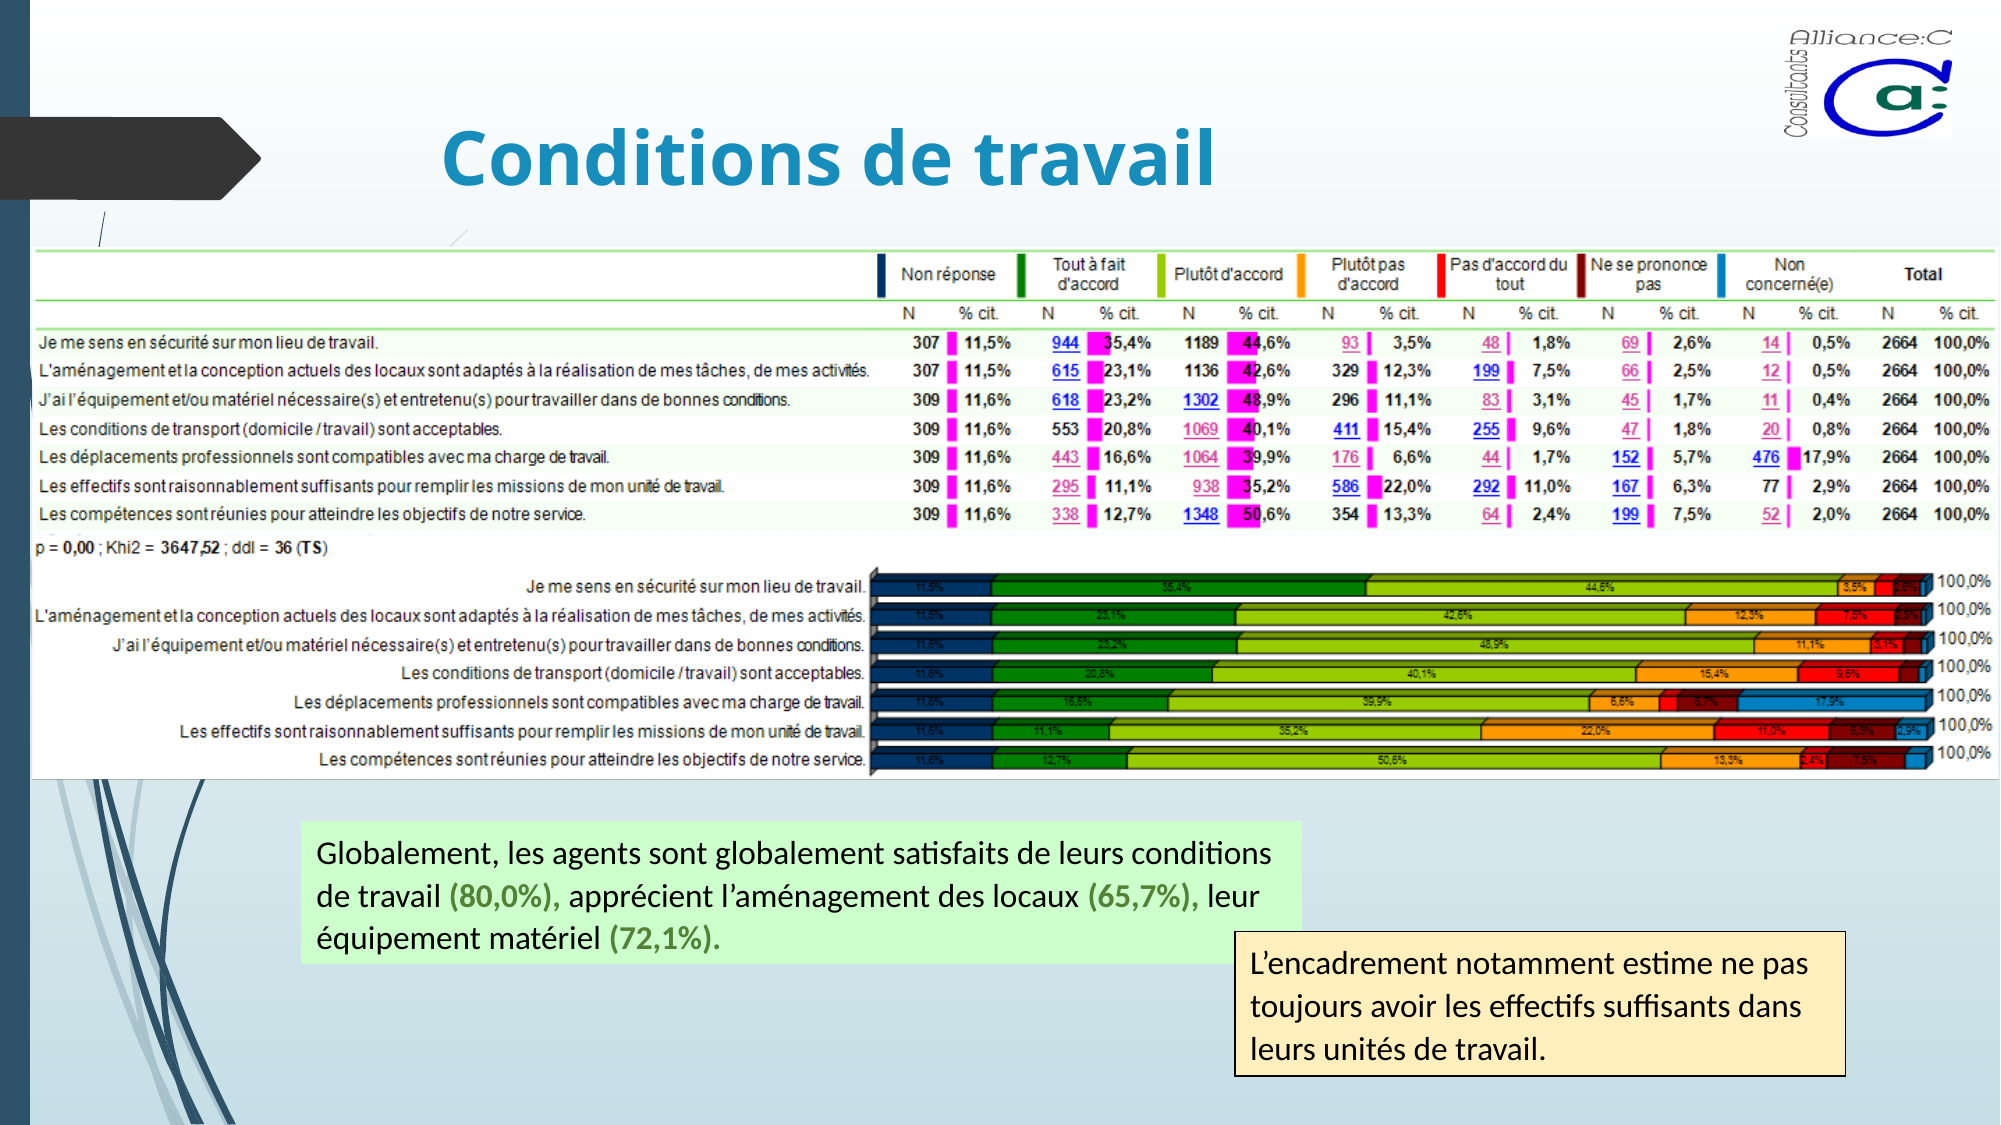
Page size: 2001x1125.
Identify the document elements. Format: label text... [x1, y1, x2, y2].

title Conditions de travail [425, 102, 1888, 247]
picture [1784, 30, 1952, 137]
text_box Globalement, les agents sont globalement satisfaits de leurs conditions de travail (80,0%), apprécient l’aménagement des locaux (65,7%), leur équipement matériel (72,1%). [301, 821, 1302, 964]
text_box L’encadrement notamment estime ne pas toujours avoir les effectifs suffisants dans leurs unités de travail. [1235, 931, 1846, 1077]
picture [32, 247, 2000, 781]
